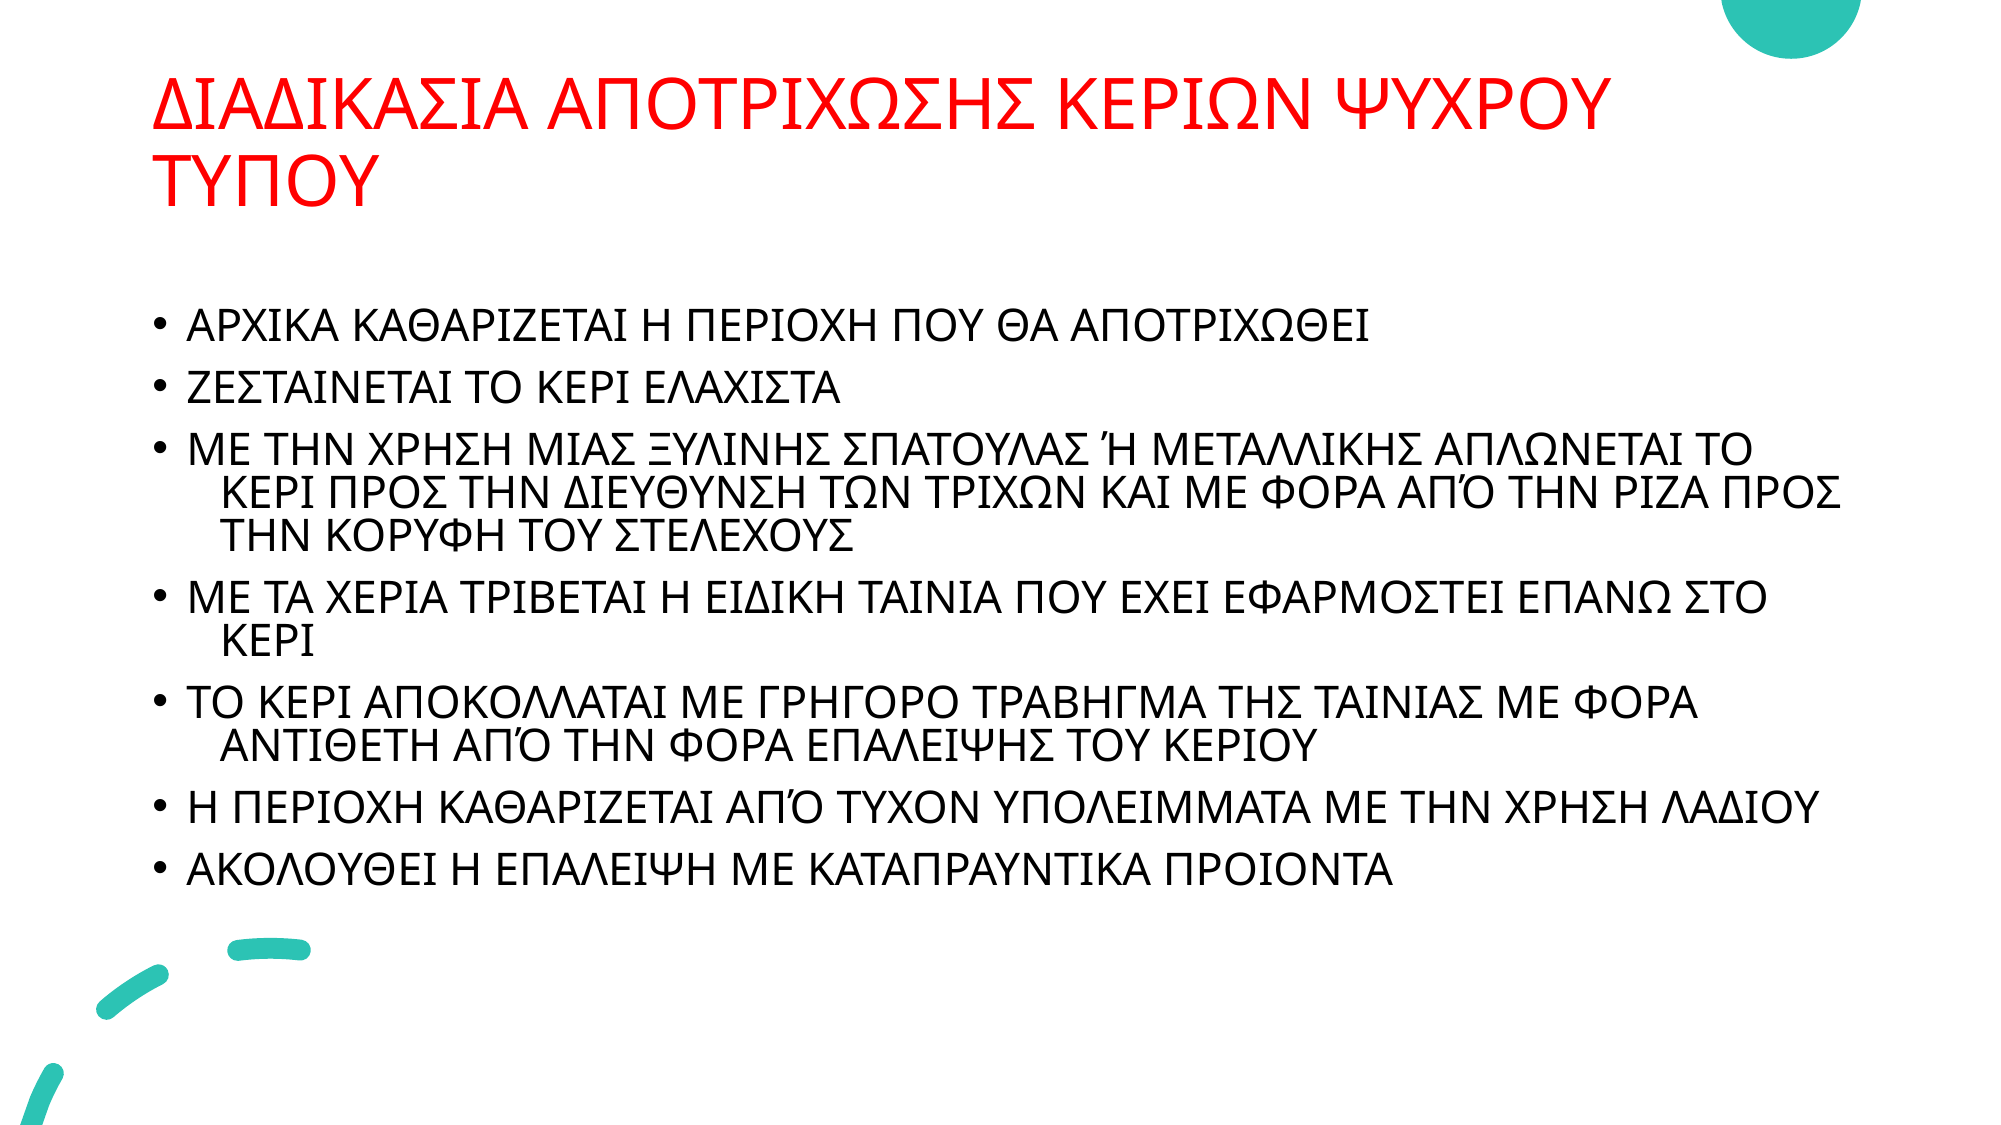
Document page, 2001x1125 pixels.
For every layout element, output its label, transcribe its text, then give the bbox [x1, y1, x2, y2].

list ΑΡΧΙΚΑ ΚΑΘΑΡΙΖΕΤΑΙ Η ΠΕΡΙΟΧΗ ΠΟΥ ΘΑ ΑΠΟΤΡΙΧΩΘΕΙ ΖΕΣΤΑΙΝΕΤΑΙ ΤΟ ΚΕΡΙ ΕΛΑΧΙΣΤΑ ΜΕ ΤΗΝ ΧΡΗΣΗ ΜΙΑΣ ΞΥΛΙΝΗΣ ΣΠΑΤΟΥΛΑΣ Ή ΜΕΤΑΛΛΙΚΗΣ ΑΠΛΩΝΕΤΑΙ ΤΟ ΚΕΡΙ ΠΡΟΣ ΤΗΝ ΔΙΕΥΘΥΝΣΗ ΤΩΝ ΤΡΙΧΩΝ ΚΑΙ ΜΕ ΦΟΡΑ ΑΠΌ ΤΗΝ ΡΙΖΑ ΠΡΟΣ ΤΗΝ ΚΟΡΥΦΗ ΤΟΥ ΣΤΕΛΕΧΟΥΣ ΜΕ ΤΑ ΧΕΡΙΑ ΤΡΙΒΕΤΑΙ Η ΕΙΔΙΚΗ ΤΑΙΝΙΑ ΠΟΥ ΕΧΕΙ ΕΦΑΡΜΟΣΤΕΙ ΕΠΑΝΩ ΣΤΟ ΚΕΡΙ ΤΟ ΚΕΡΙ ΑΠΟΚΟΛΛΑΤΑΙ ΜΕ ΓΡΗΓΟΡΟ ΤΡΑΒΗΓΜΑ ΤΗΣ ΤΑΙΝΙΑΣ ΜΕ ΦΟΡΑ ΑΝΤΙΘΕΤΗ ΑΠΌ ΤΗΝ ΦΟΡΑ ΕΠΑΛΕΙΨΗΣ ΤΟΥ ΚΕΡΙΟΥ Η ΠΕΡΙΟΧΗ ΚΑΘΑΡΙΖΕΤΑΙ ΑΠΌ ΤΥΧΟΝ ΥΠΟΛΕΙΜΜΑΤΑ ΜΕ ΤΗΝ ΧΡΗΣΗ ΛΑΔΙΟΥ ΑΚΟΛΟΥΘΕΙ Η ΕΠΑΛΕΙΨΗ ΜΕ ΚΑΤΑΠΡΑΥΝΤΙΚΑ ΠΡΟΙΟΝΤΑ [137, 299, 1863, 933]
title ΔΙΑΔΙΚΑΣΙΑ ΑΠΟΤΡΙΧΩΣΗΣ ΚΕΡΙΩΝ ΨΥΧΡΟΥ ΤΥΠΟΥ [137, 59, 1740, 230]
